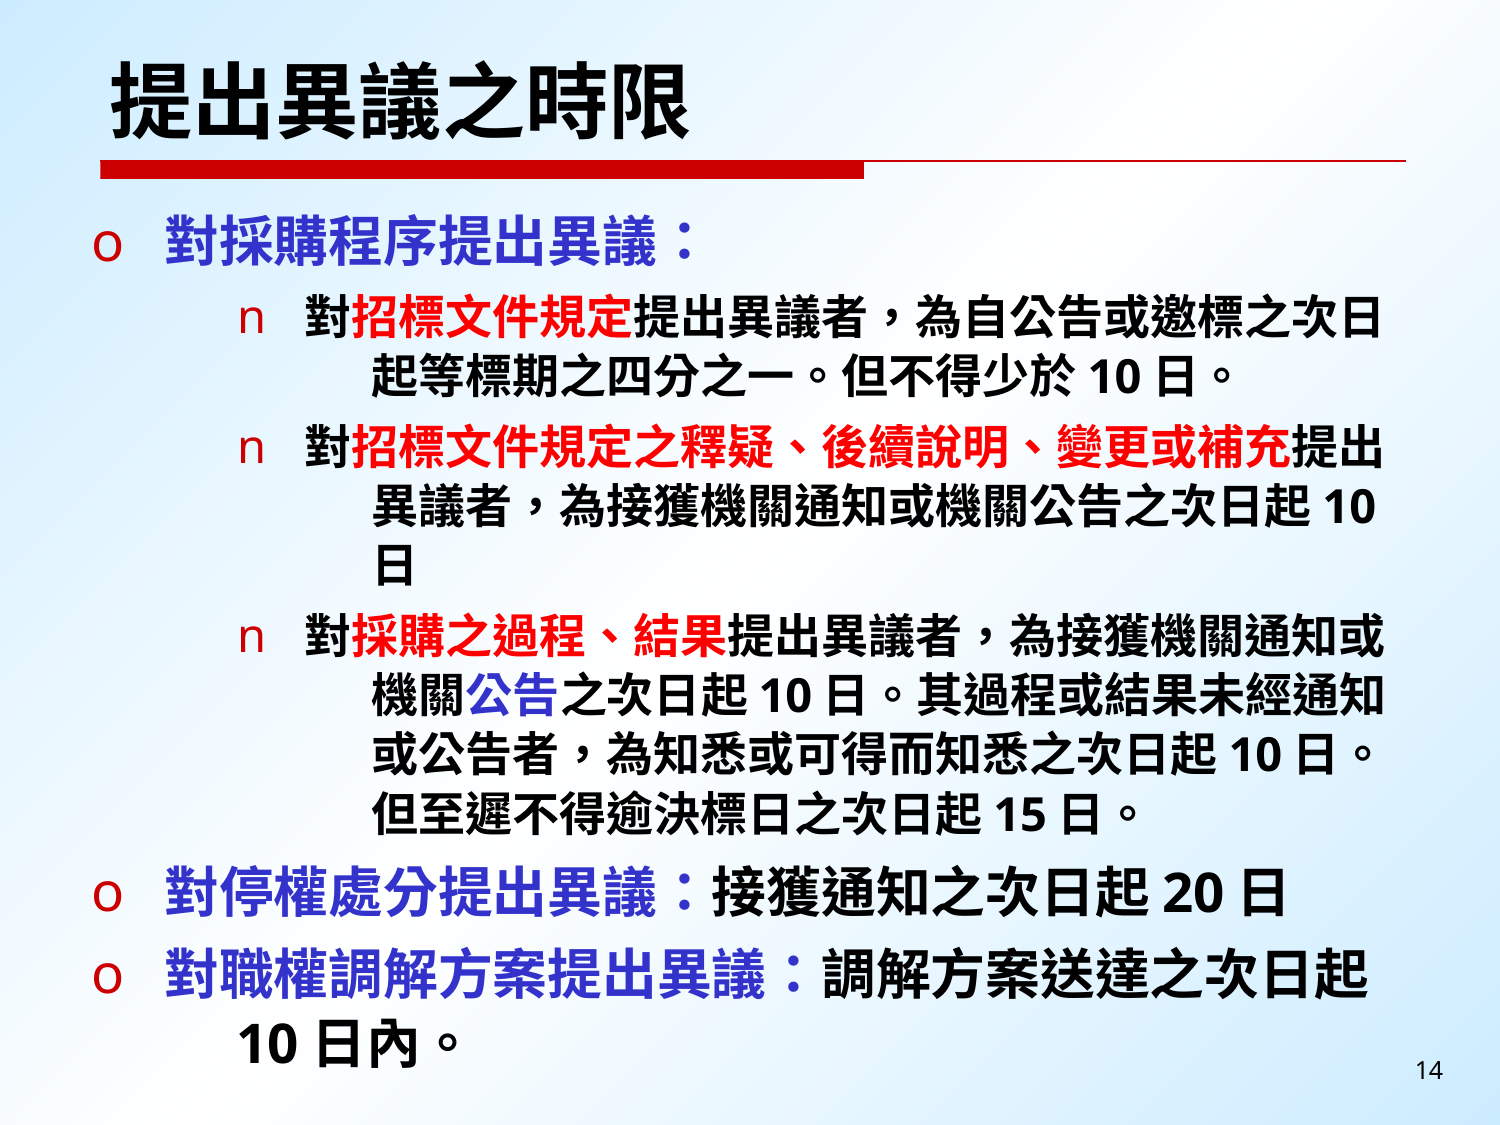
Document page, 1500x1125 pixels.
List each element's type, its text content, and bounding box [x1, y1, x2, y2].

list 對採購程序提出異議： 對招標文件規定提出異議者，為自公告或邀標之次日起等標期之四分之一。但不得少於10日。 對招標文件規定之釋疑、後續說明、變更或補充提出異議者，為接獲機關通知或機關公告之次日起10日 對採購之過程、結果提出異議者，為接獲機關通知或機關公告之次日起10日。其過程或結果未經通知或公告者，為知悉或可得而知悉之次日起10日。但至遲不得逾決標日之次日起15日。 對停權處分提出異議：接獲通知之次日起20日 對職權調解方案提出異議：調解方案送達之次日起10日內。 [76, 196, 1436, 1094]
title 提出異議之時限 [94, 30, 1407, 158]
